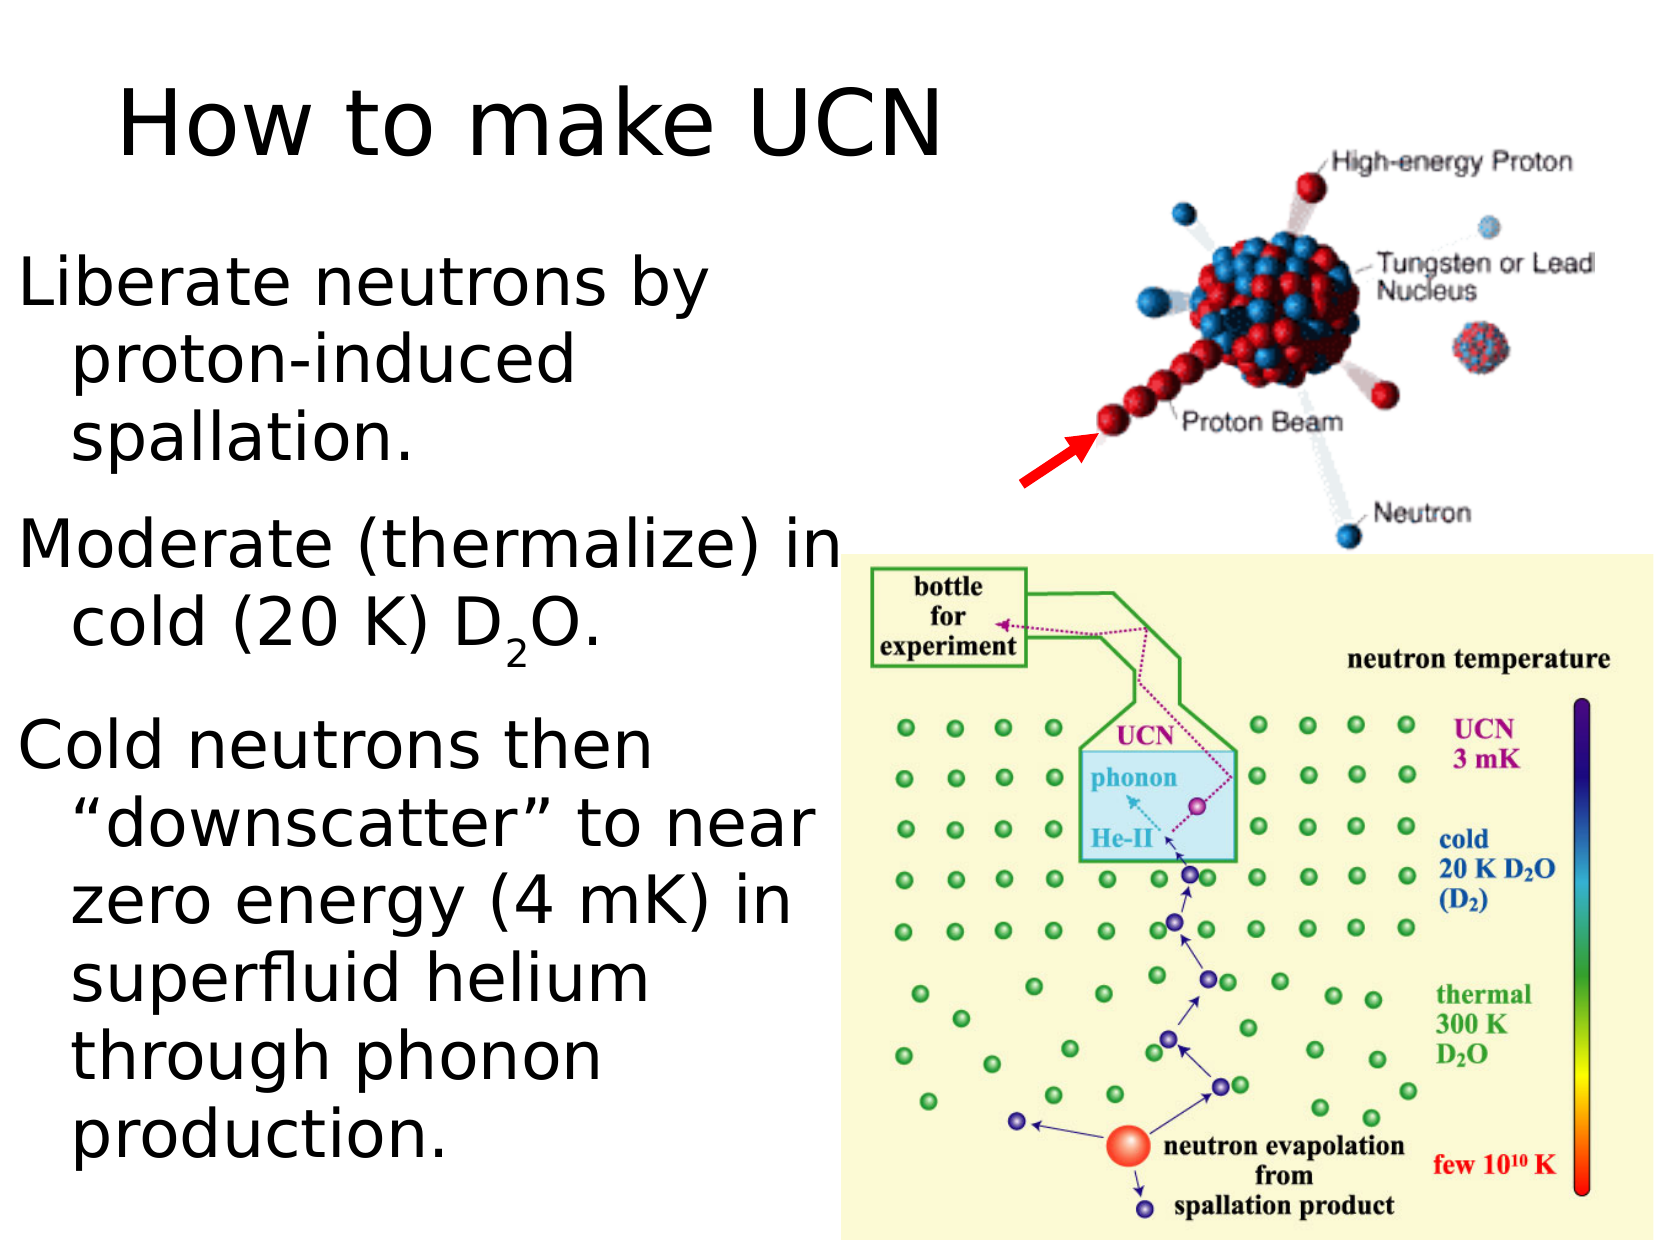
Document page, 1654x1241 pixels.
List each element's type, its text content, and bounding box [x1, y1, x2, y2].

list Liberate neutrons by proton-induced spallation. Moderate (thermalize) in cold (20 K) D2O. Cold neutrons then “downscatter” to near zero energy (4 mK) in superfluid helium through phonon production. [0, 242, 886, 1173]
title How to make UCN [0, 27, 1063, 220]
picture [840, 147, 1654, 1241]
